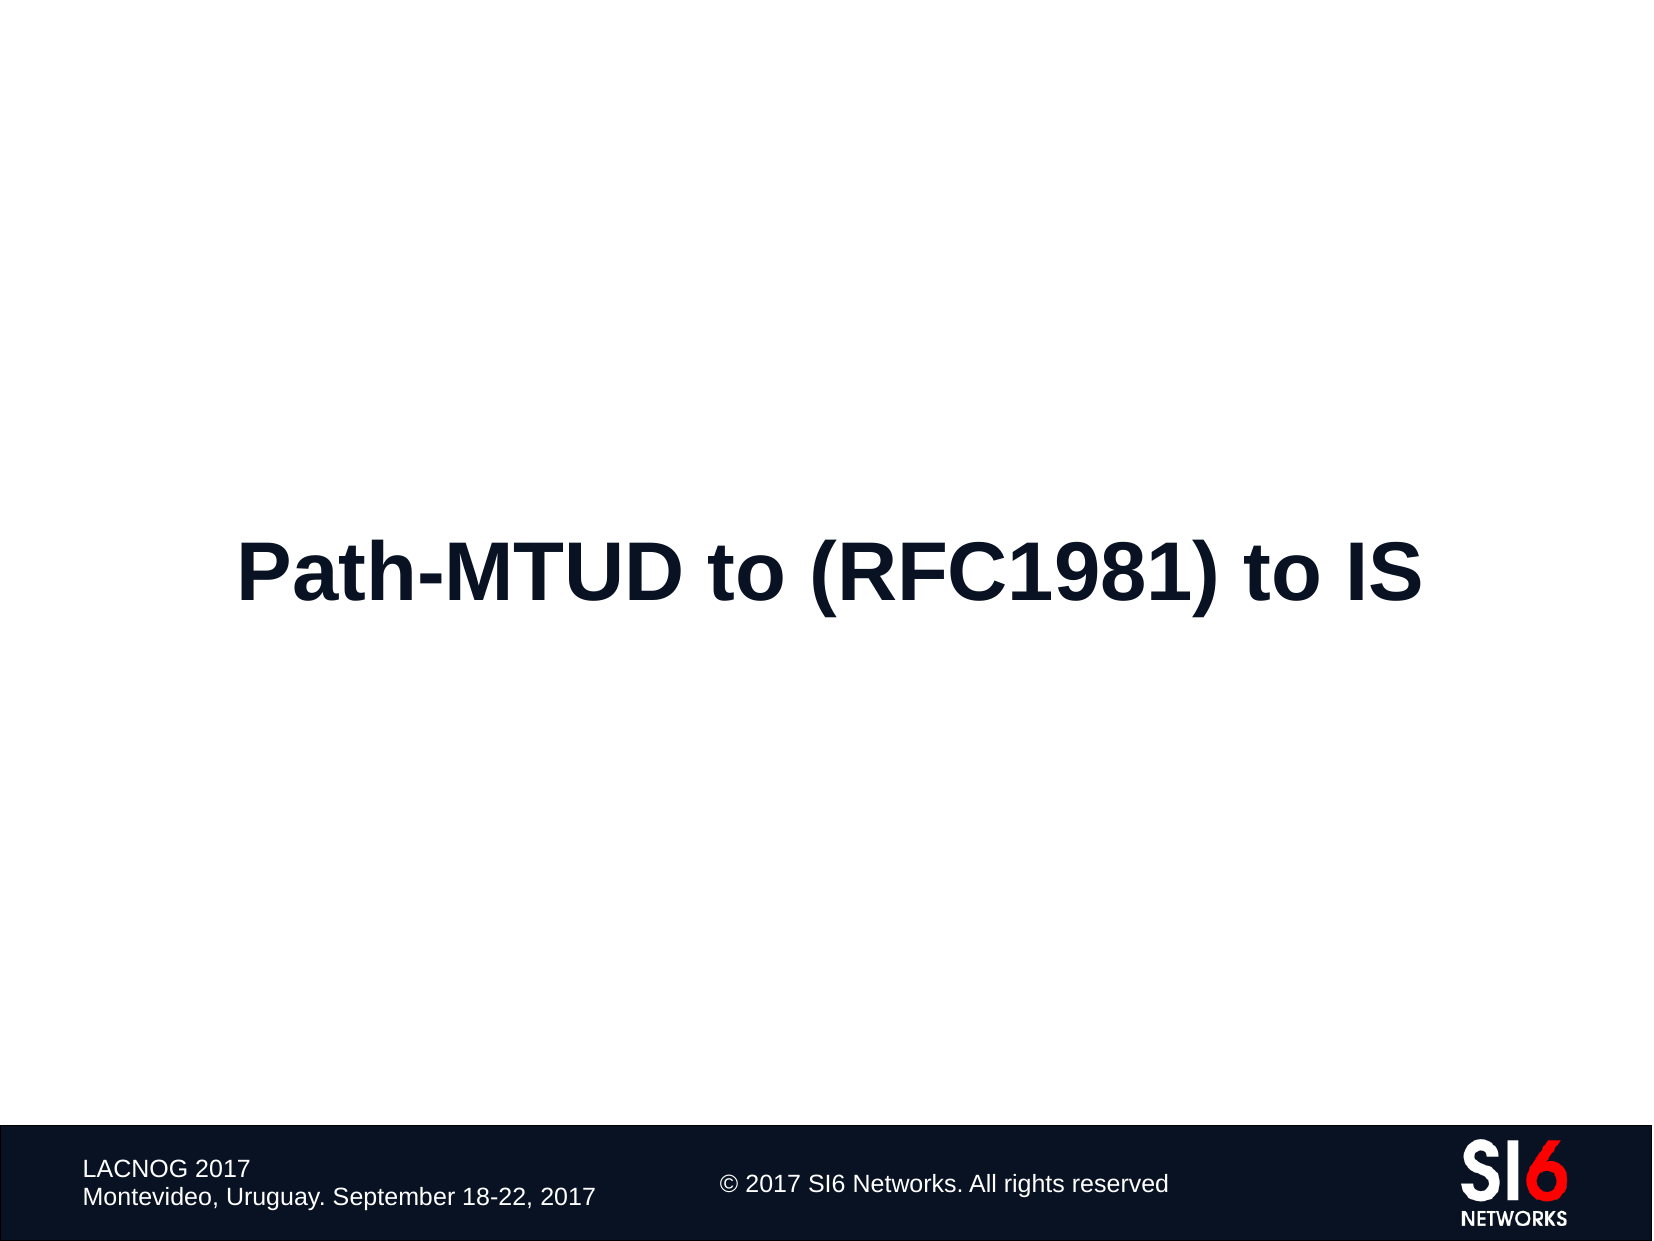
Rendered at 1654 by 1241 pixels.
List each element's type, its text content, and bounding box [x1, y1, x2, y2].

title Path-MTUD to (RFC1981) to IS [86, 467, 1576, 676]
picture [1461, 1139, 1567, 1226]
